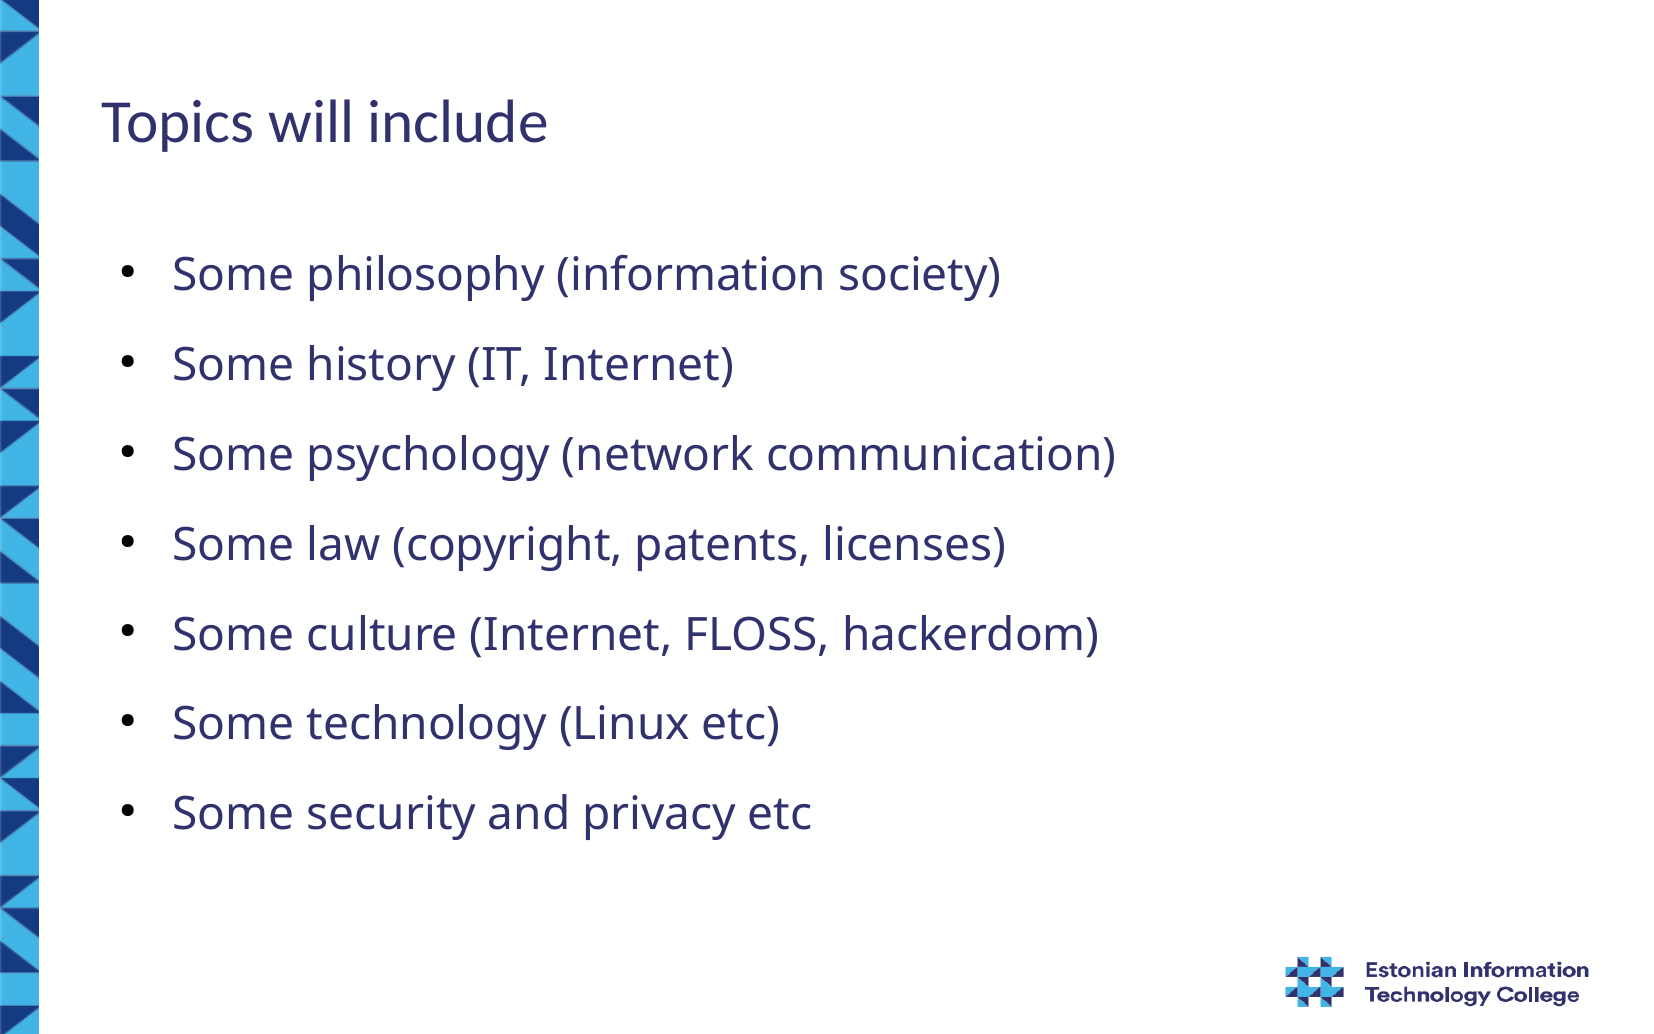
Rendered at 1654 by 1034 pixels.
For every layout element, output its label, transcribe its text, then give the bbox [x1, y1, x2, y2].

list Some philosophy (information society) Some history (IT, Internet) Some psychology (network communication) Some law (copyright, patents, licenses) Some culture (Internet, FLOSS, hackerdom) Some technology (Linux etc) Some security and privacy etc [101, 241, 1591, 924]
title Topics will include [101, 41, 1224, 214]
